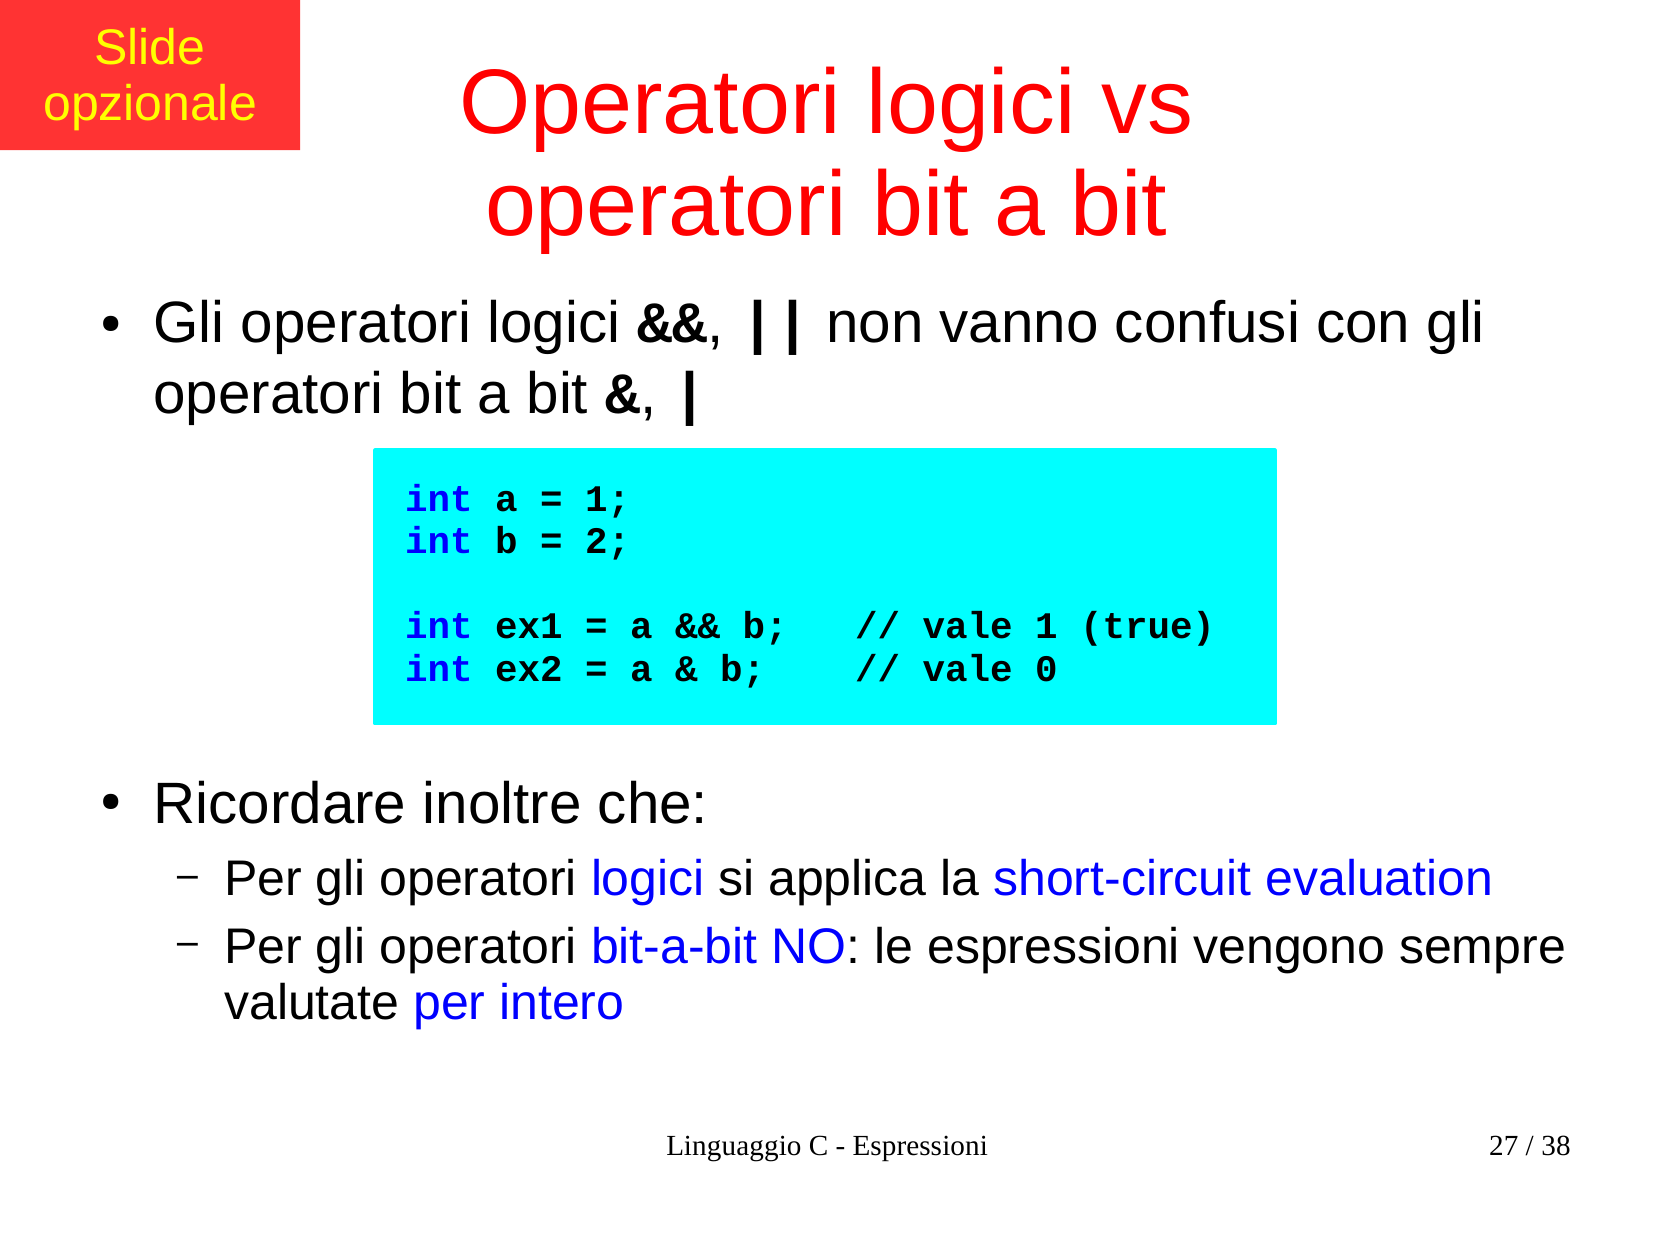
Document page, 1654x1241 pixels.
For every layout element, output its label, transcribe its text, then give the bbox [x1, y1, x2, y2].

text_box Slide opzionale [0, 0, 301, 151]
list Gli operatori logici &&, || non vanno confusi con gli operatori bit a bit &, | Ricordare inoltre che: Per gli operatori logici si applica la short-circuit evaluation Per gli operatori bit-a-bit NO: le espressioni vengono sempre valutate per intero [82, 290, 1571, 1109]
title Operatori logici vs operatori bit a bit [82, 49, 1571, 257]
text_box int a = 1; int b = 2; int ex1 = a && b; // vale 1 (true) int ex2 = a & b; // vale 0 [375, 450, 1276, 724]
